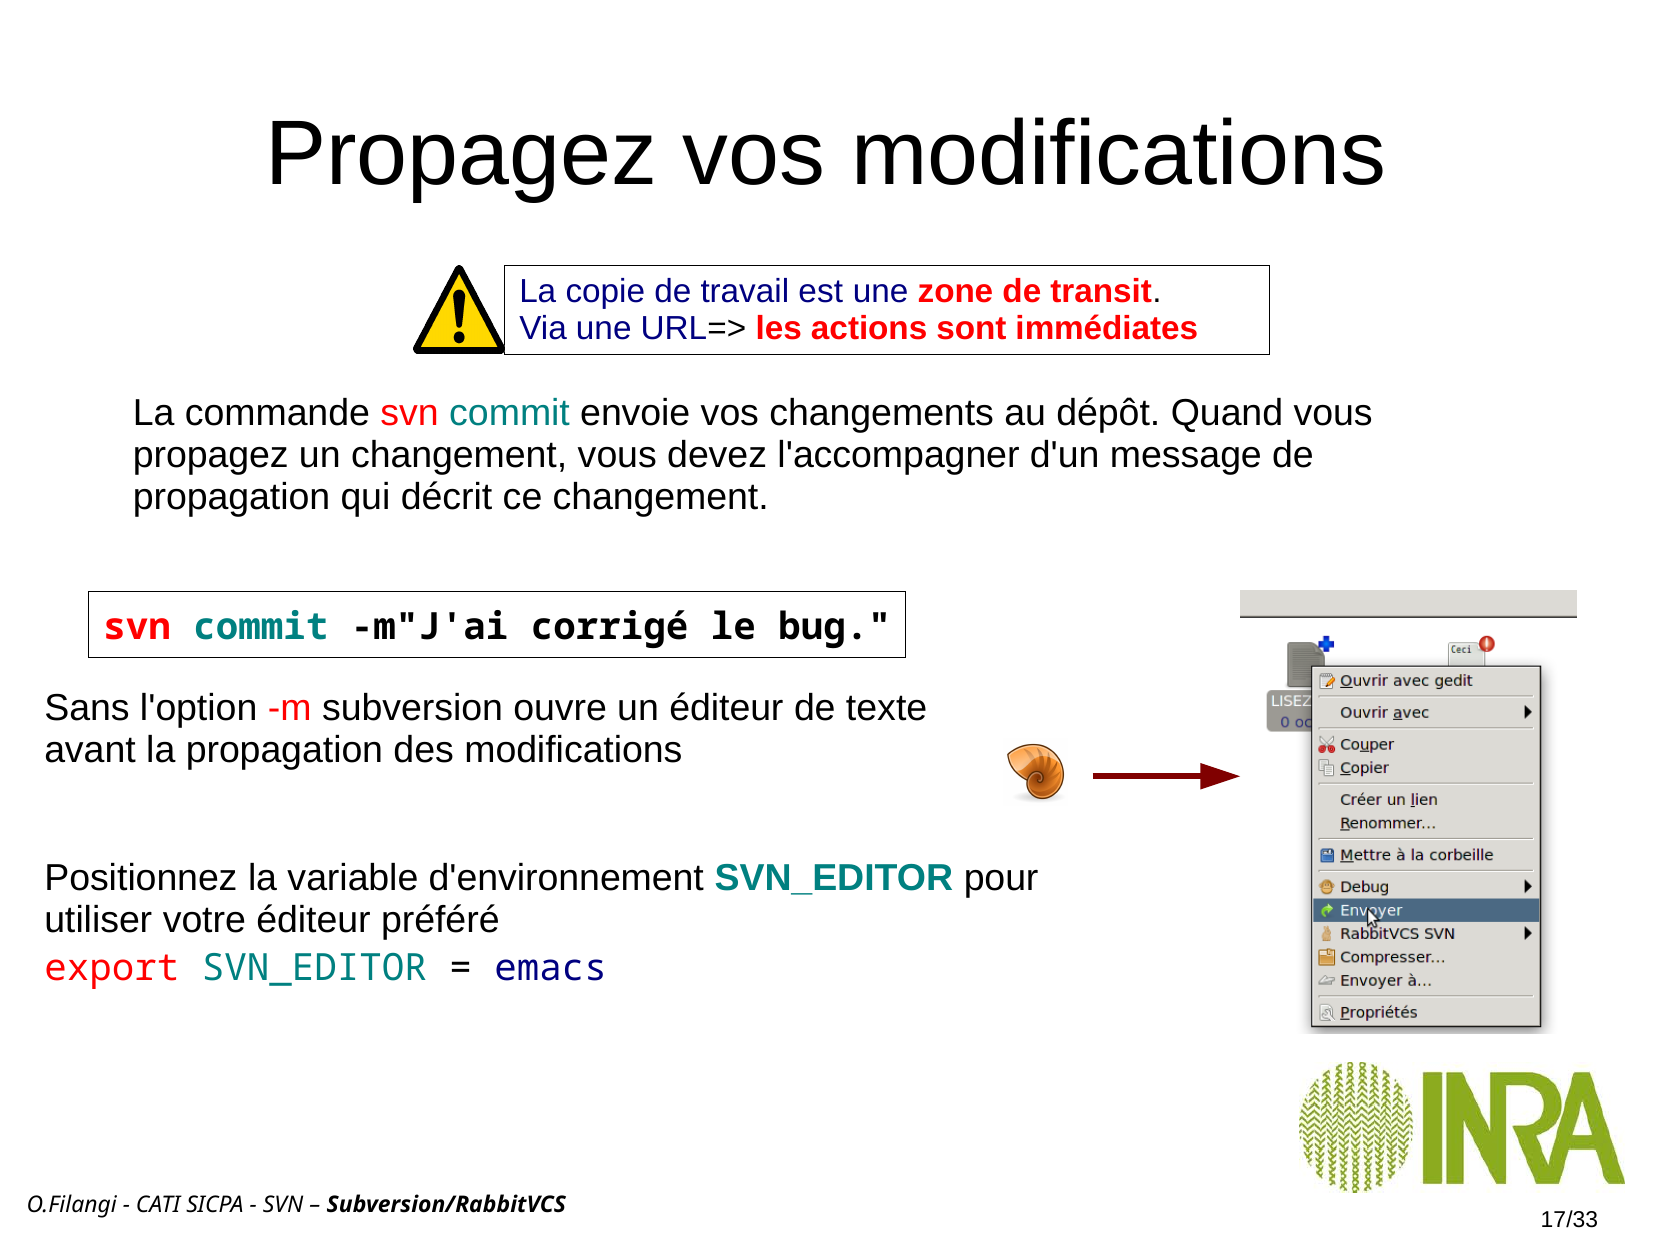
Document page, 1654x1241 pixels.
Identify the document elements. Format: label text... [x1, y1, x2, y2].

picture [413, 265, 505, 355]
text_box <numéro>/34 [1525, 1199, 1654, 1241]
text_box O.Filangi - CATI SICPA - SVN – Subversion/RabbitVCS [5, 1181, 611, 1227]
text_box [226, 468, 256, 539]
picture [1240, 590, 1577, 1034]
text_box svn commit -m"J'ai corrigé le bug." [88, 591, 906, 650]
title Propagez vos modifications [82, 49, 1571, 257]
text_box La commande svn commit envoie vos changements au dépôt. Quand vous propagez un changement, vous devez l'accompagner d'un message de propagation qui décrit ce changement. [118, 383, 1506, 525]
text_box Positionnez la variable d'environnement SVN_EDITOR pour utiliser votre éditeur préféré export SVN_EDITOR = emacs [29, 849, 1123, 1034]
picture [1299, 1062, 1625, 1193]
text_box La copie de travail est une zone de transit. Via une URL=> les actions sont immédiates [505, 265, 1270, 355]
text_box Sans l'option -m subversion ouvre un éditeur de texte avant la propagation des modifications [29, 679, 975, 798]
picture [1003, 738, 1068, 806]
